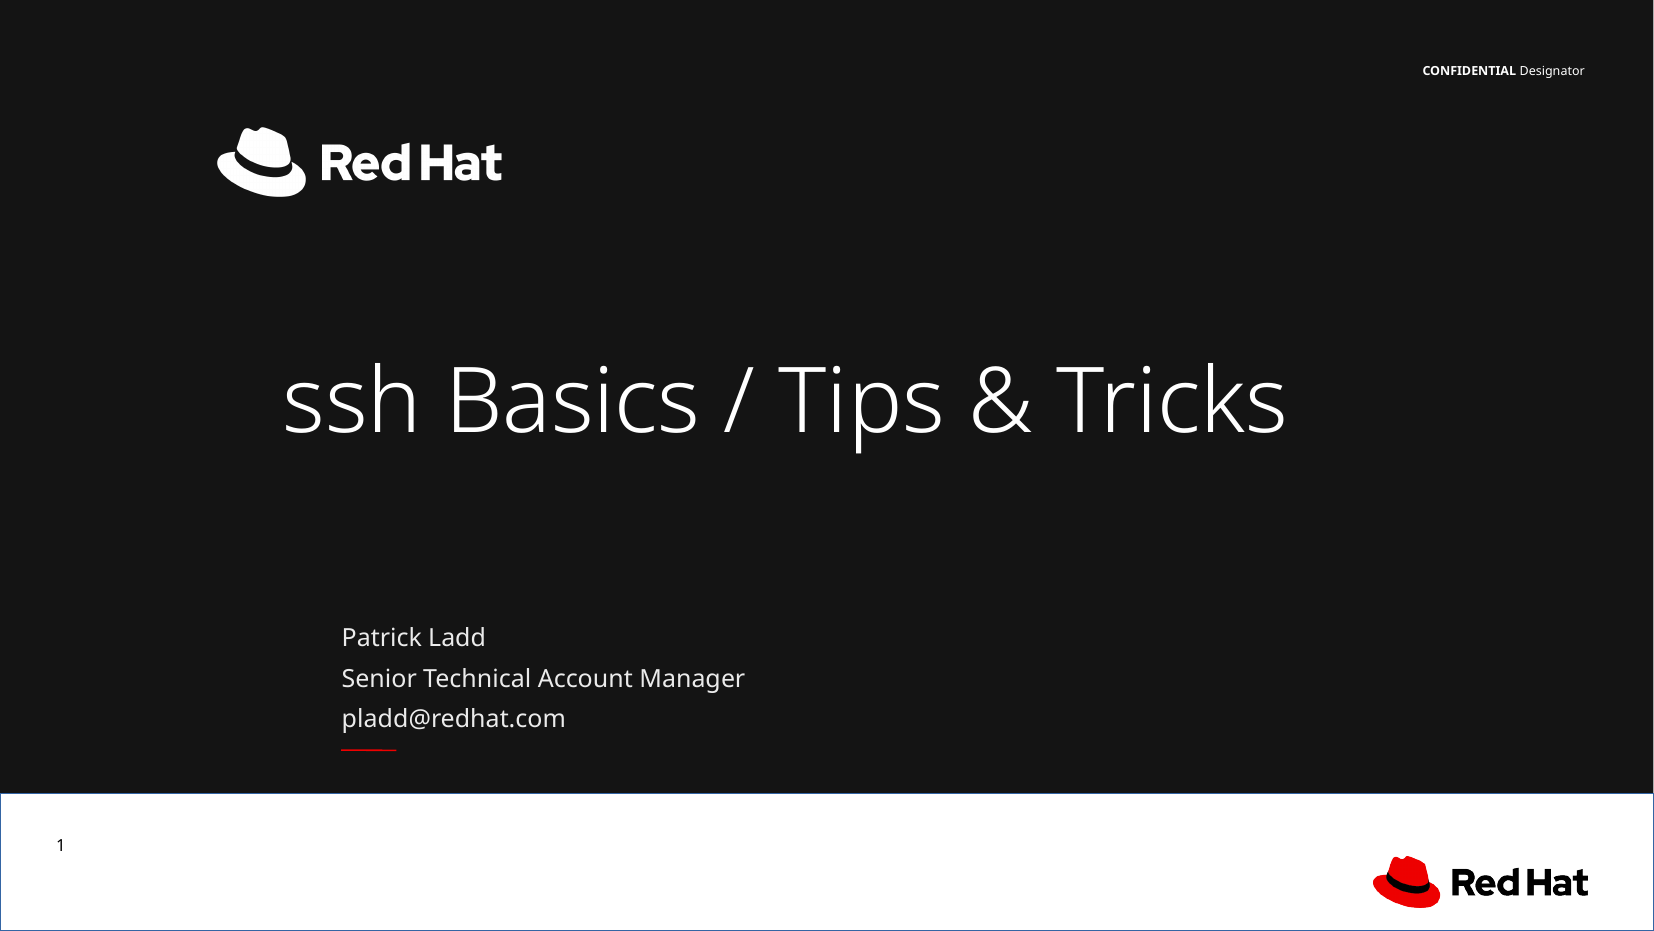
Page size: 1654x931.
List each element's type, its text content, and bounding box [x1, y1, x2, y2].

title ssh Basics / Tips & Tricks [282, 254, 1294, 459]
text_box Patrick Ladd Senior Technical Account Manager pladd@redhat.com [341, 611, 922, 694]
picture [217, 127, 502, 197]
picture [1373, 856, 1588, 908]
text_box CONFIDENTIAL Designator [1365, 37, 1585, 78]
